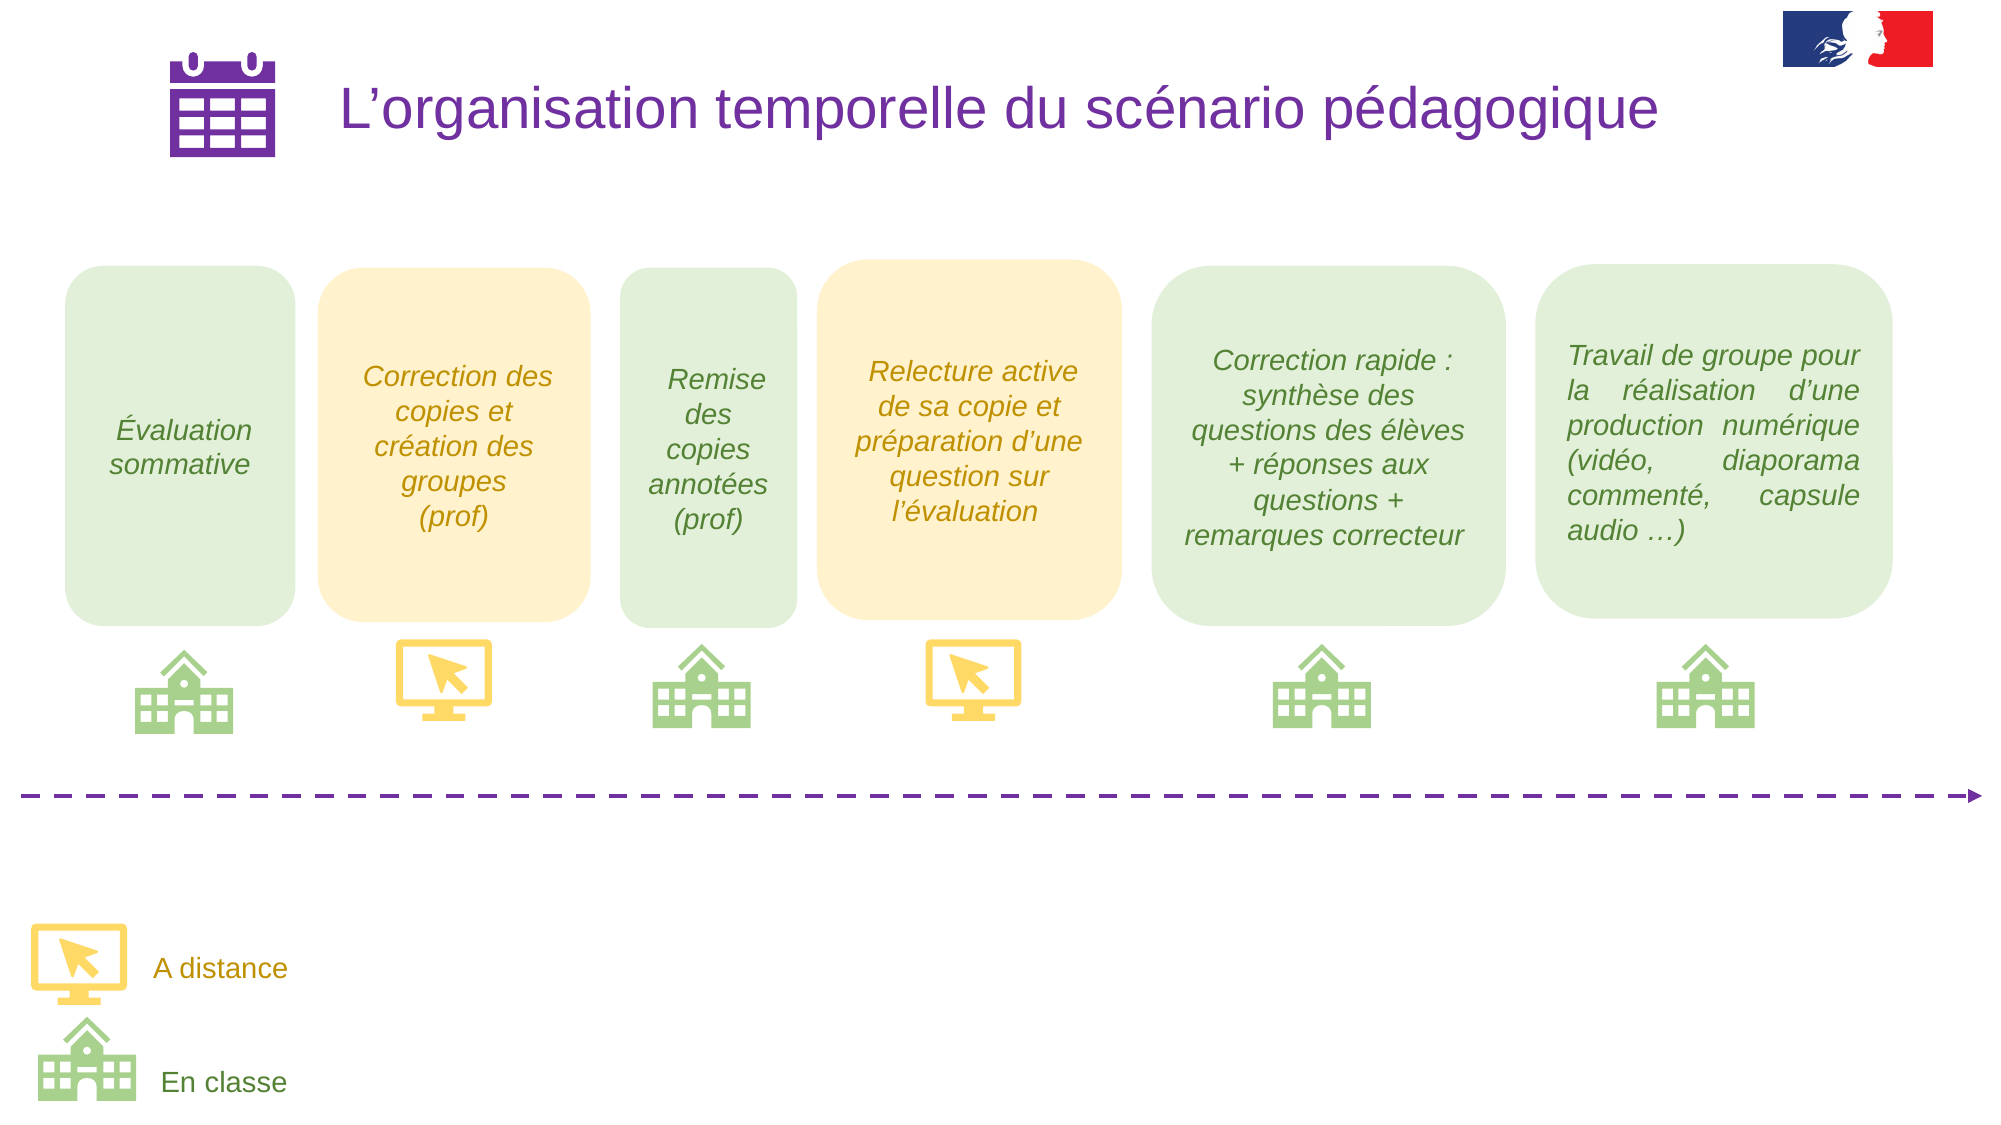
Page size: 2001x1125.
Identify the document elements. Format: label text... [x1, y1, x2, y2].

picture [385, 622, 502, 739]
picture [21, 906, 154, 1125]
picture [1639, 620, 1772, 753]
picture [147, 29, 298, 180]
text_box Évaluation sommative [65, 265, 296, 627]
text_box En classe [145, 1055, 320, 1106]
text_box L’organisation temporelle du scénario pédagogique [324, 62, 1693, 148]
picture [1783, 11, 1933, 67]
picture [118, 625, 251, 758]
picture [1255, 626, 1388, 753]
text_box Correction rapide : synthèse des questions des élèves + réponses aux questions + remarques correcteur [1151, 265, 1506, 627]
text_box Relecture active de sa copie et préparation d’une question sur l’évaluation [816, 259, 1123, 621]
picture [635, 620, 768, 753]
picture [915, 622, 1032, 739]
text_box Travail de groupe pour la réalisation d’une production numérique (vidéo, diaporama commenté, capsule audio …) [1535, 264, 1893, 619]
text_box Remise des copies annotées (prof) [620, 267, 798, 628]
text_box A distance [138, 942, 312, 993]
text_box Correction des copies et création des groupes (prof) [317, 267, 591, 623]
